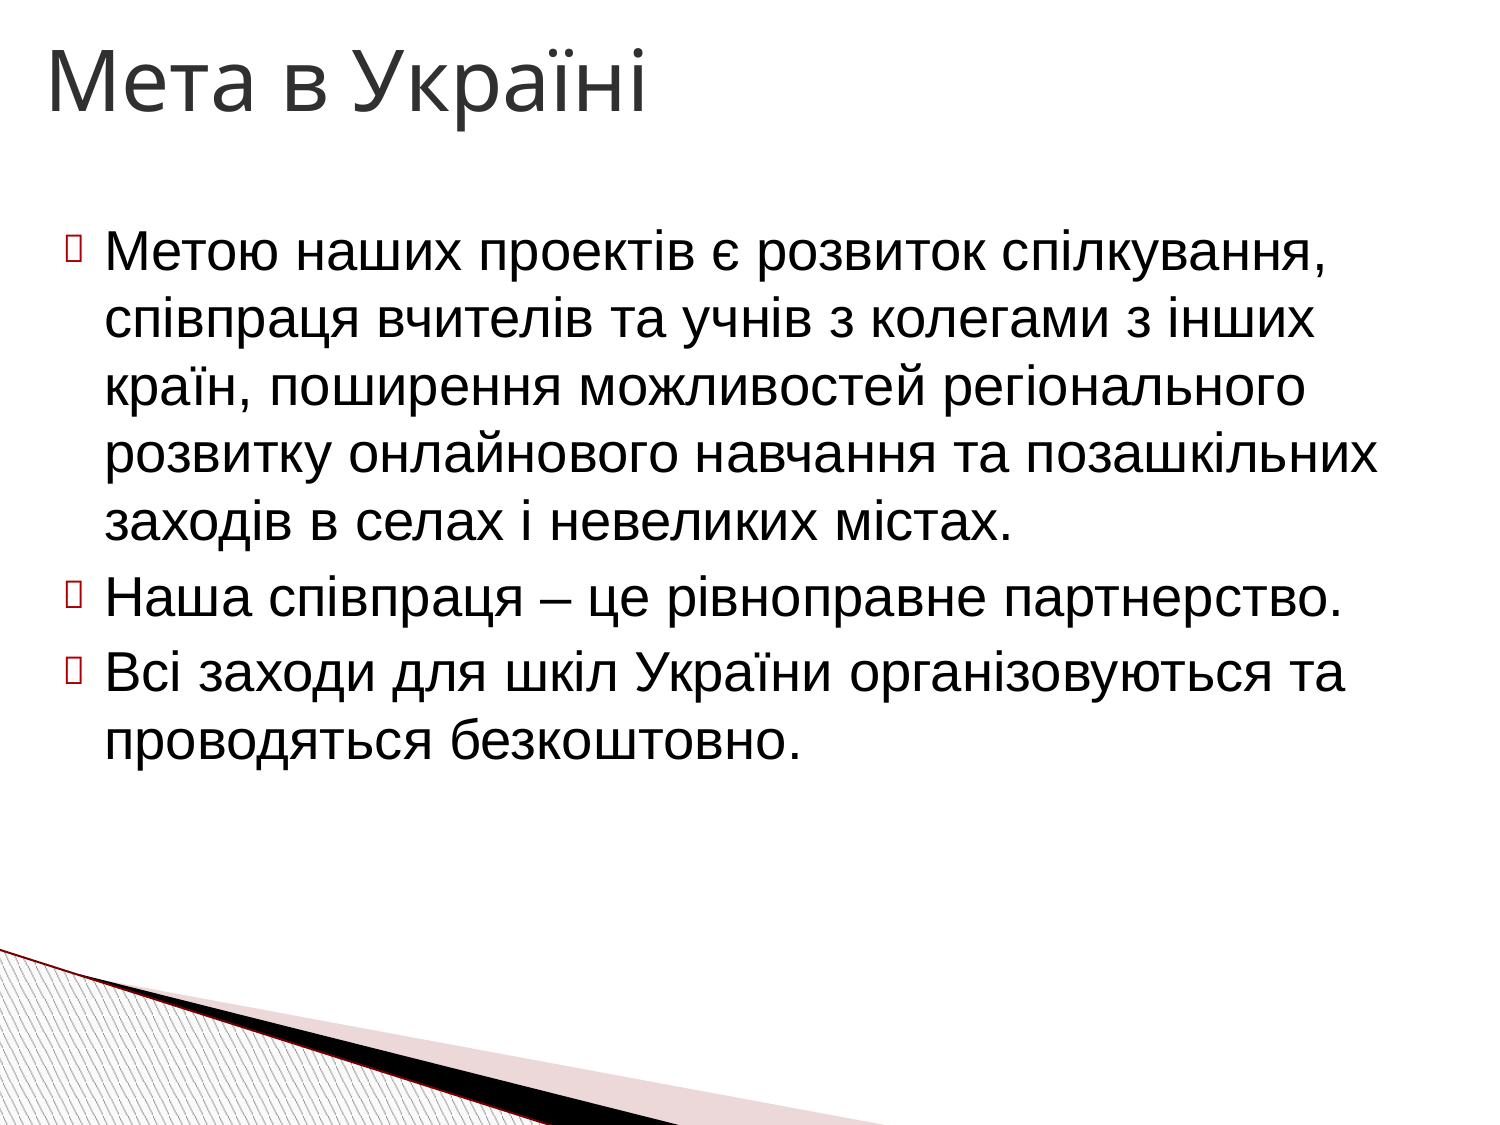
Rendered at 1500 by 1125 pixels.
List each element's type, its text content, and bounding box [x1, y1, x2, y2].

list Метою наших проектів є розвиток спілкування, співпраця вчителів та учнів з колегами з інших країн, поширення можливостей регіонального розвитку онлайнового навчання та позашкільних заходів в селах і невеликих містах. Наша співпраця – це рівноправне партнерство. Всі заходи для шкіл України організовуються та проводяться безкоштовно. [29, 206, 1425, 1047]
title Мета в Україні [29, 19, 681, 207]
picture [0, 952, 543, 1125]
